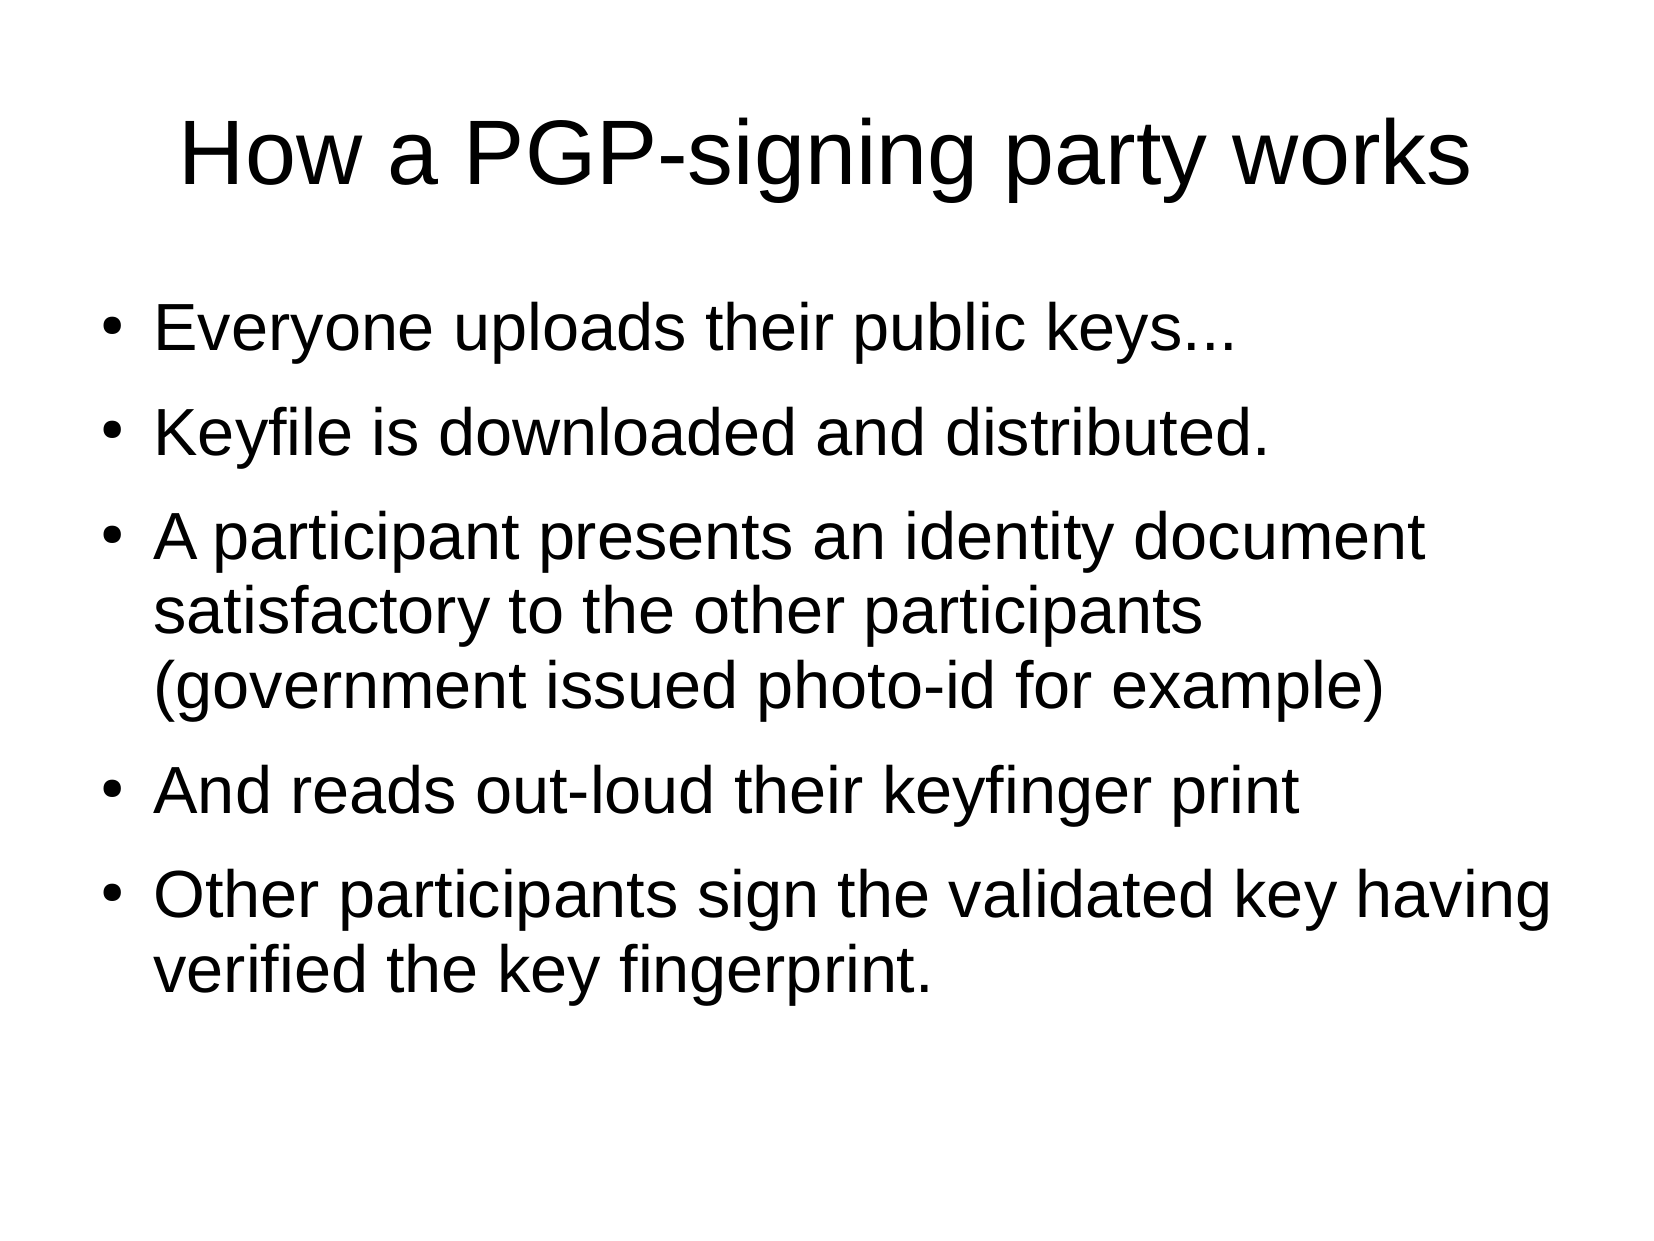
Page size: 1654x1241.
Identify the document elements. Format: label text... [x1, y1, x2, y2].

list Everyone uploads their public keys... Keyfile is downloaded and distributed. A participant presents an identity document satisfactory to the other participants (government issued photo-id for example) And reads out-loud their keyfinger print Other participants sign the validated key having verified the key fingerprint. [82, 290, 1571, 1109]
title How a PGP-signing party works [82, 49, 1571, 257]
